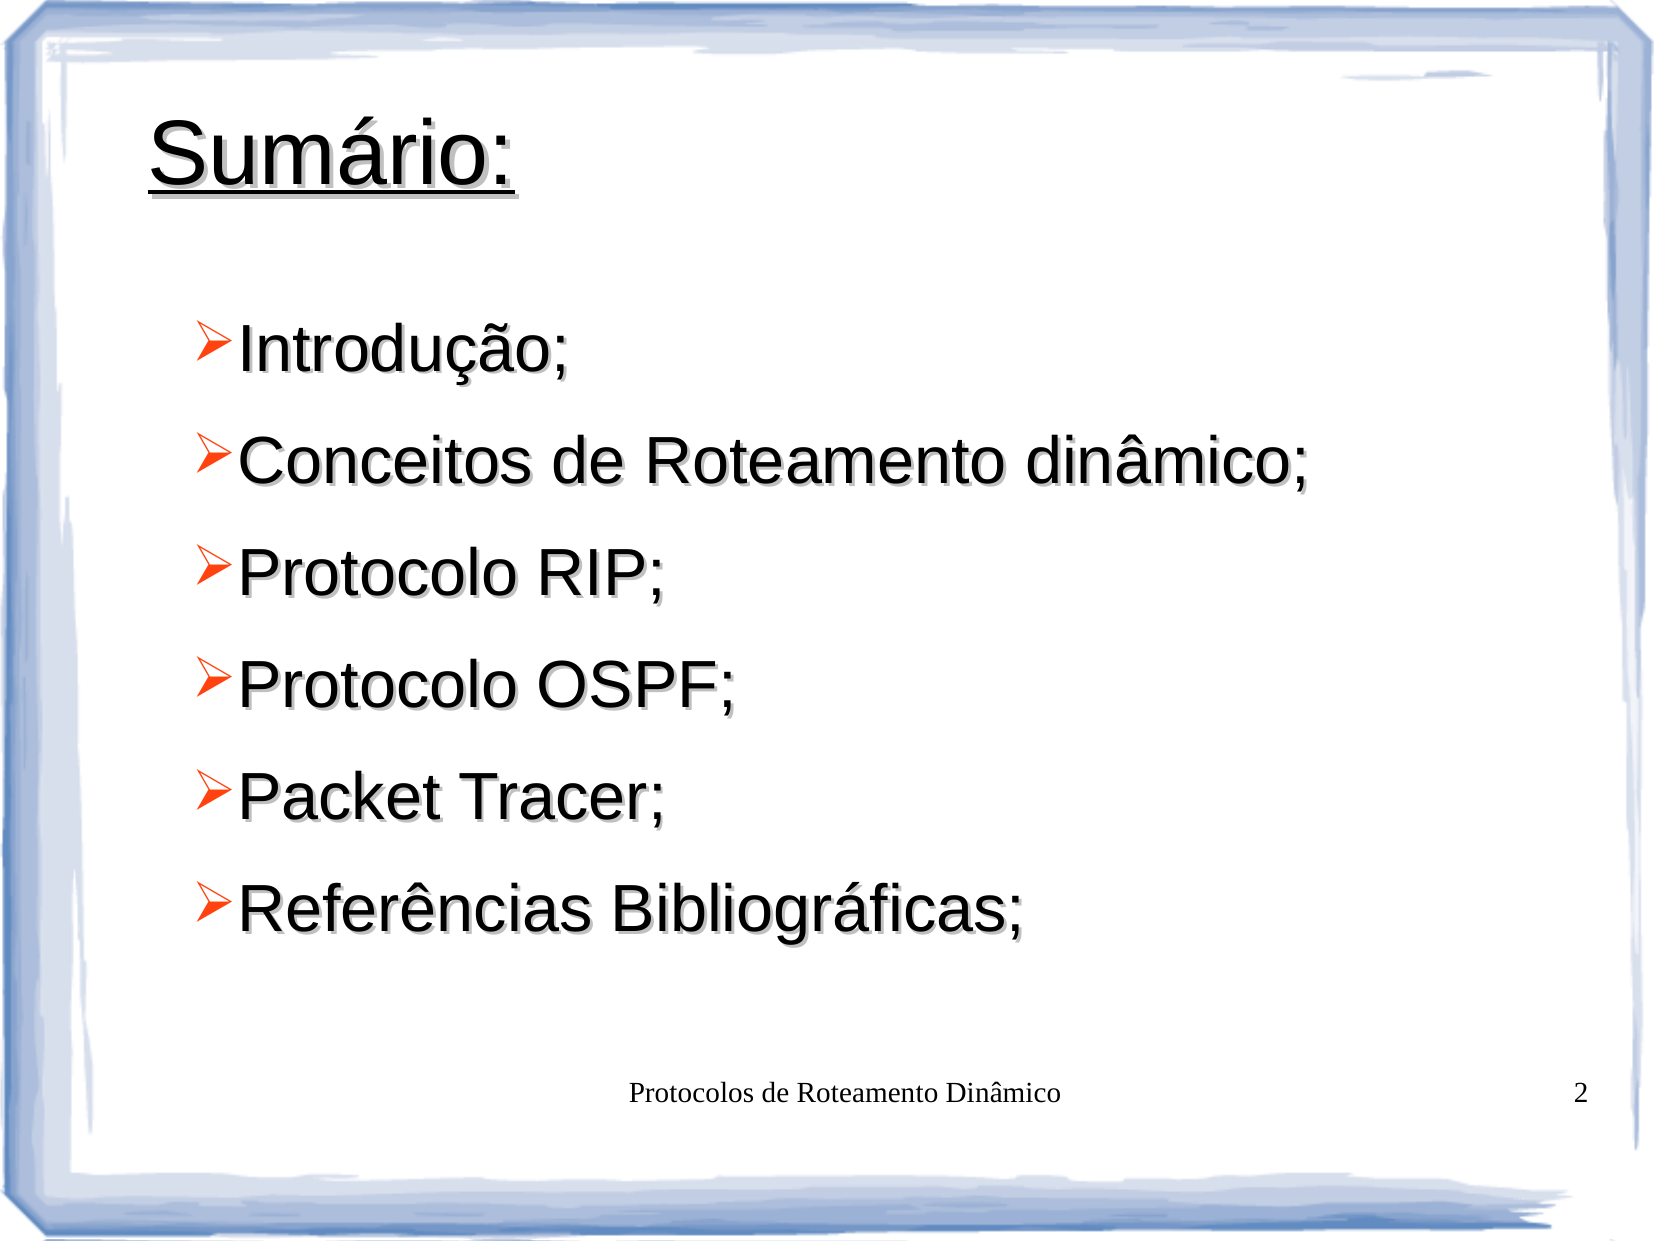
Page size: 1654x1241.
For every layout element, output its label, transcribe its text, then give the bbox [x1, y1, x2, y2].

title Sumário: [147, 49, 1571, 257]
picture [0, 0, 1654, 1241]
text_box Introdução; Conceitos de Roteamento dinâmico; Protocolo RIP; Protocolo OSPF; Packet Tracer; Referências Bibliográficas; [177, 265, 1477, 945]
